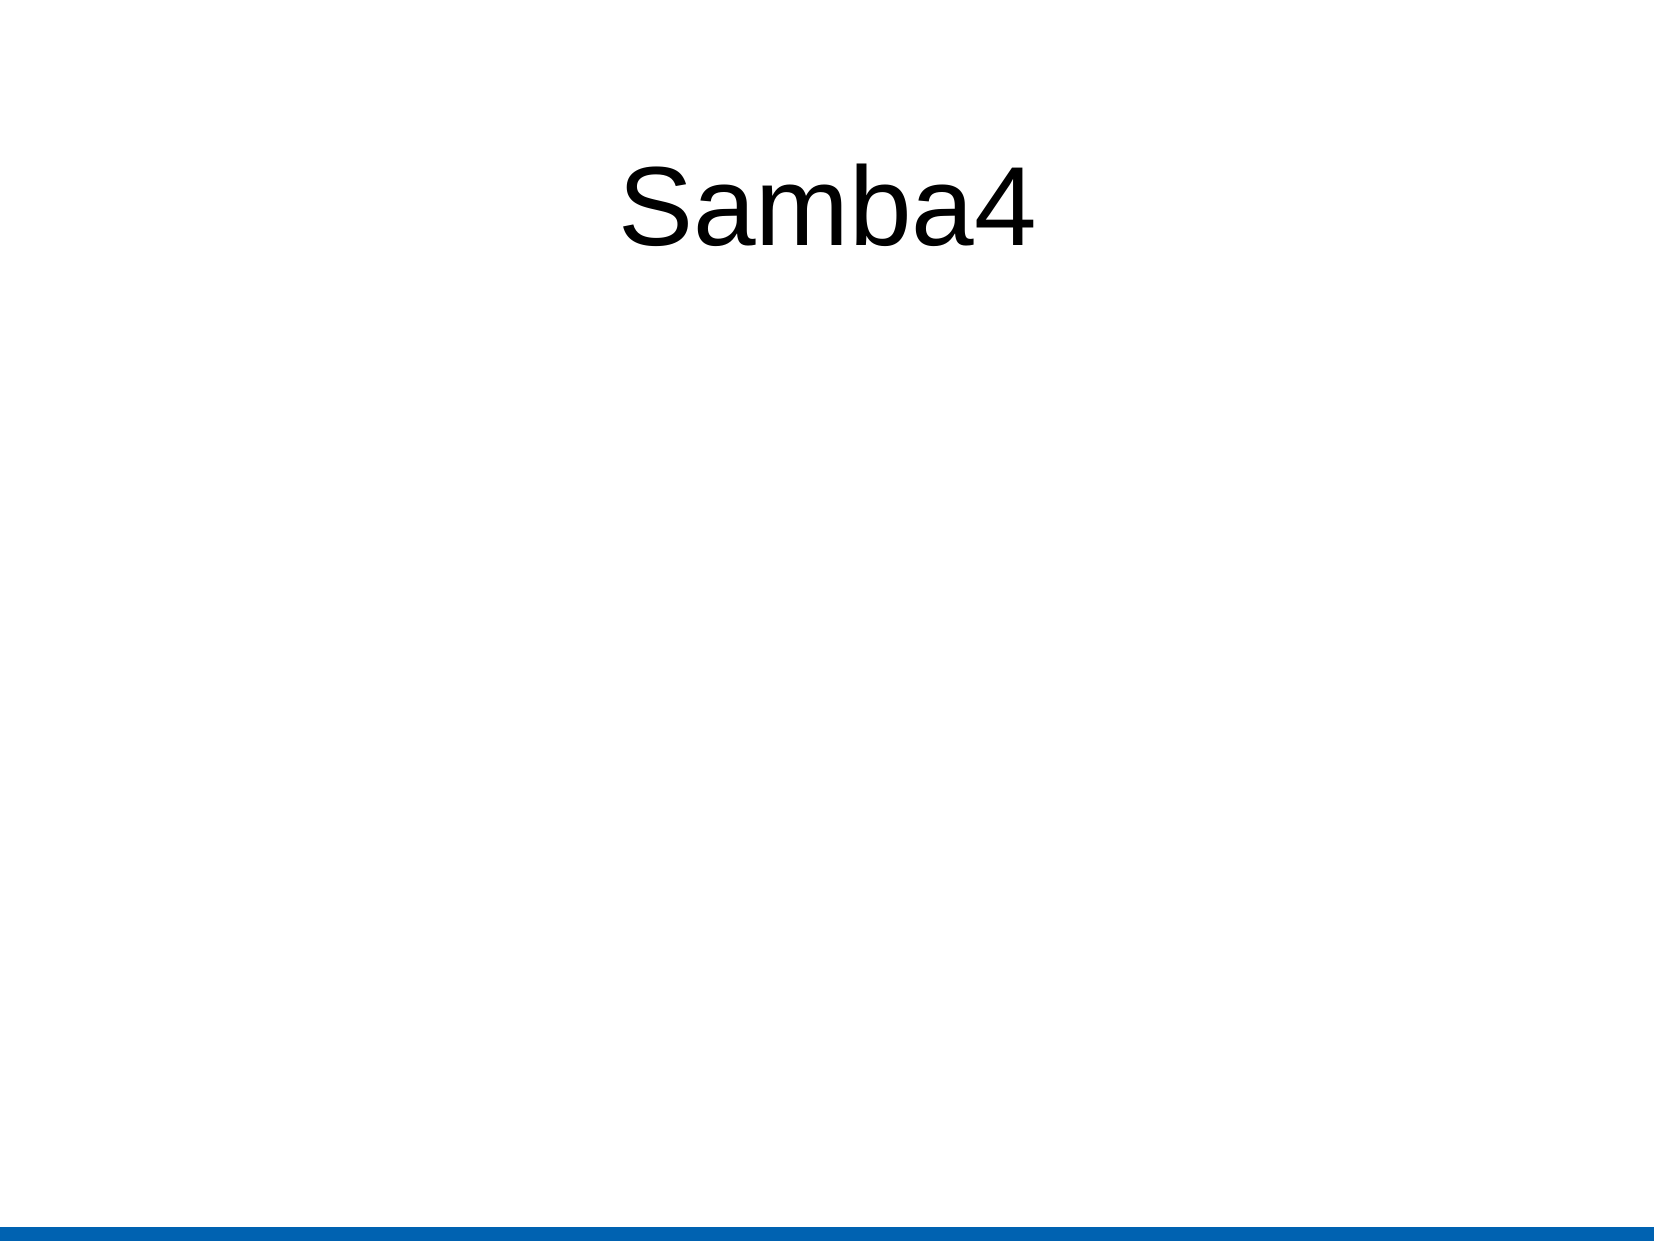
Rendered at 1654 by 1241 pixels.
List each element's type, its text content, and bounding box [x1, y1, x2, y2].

title Samba4 [121, 102, 1534, 310]
